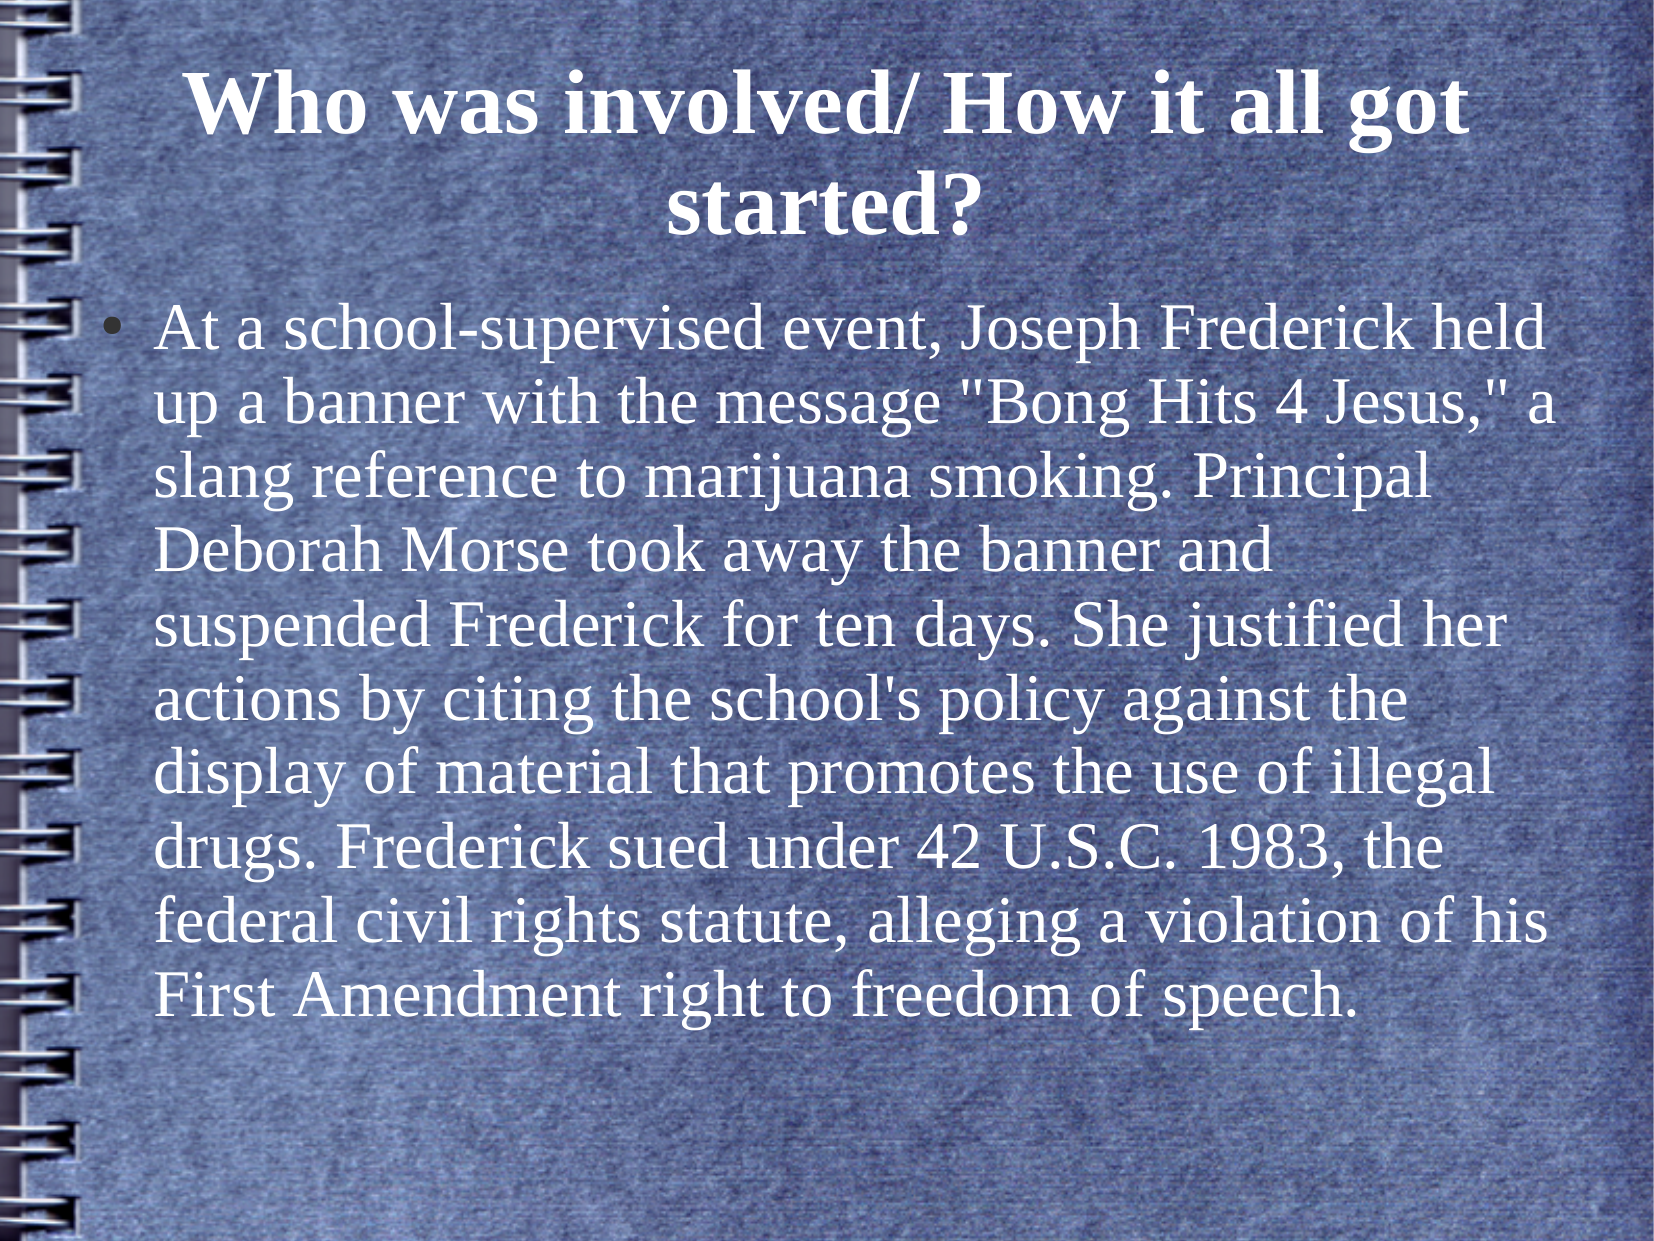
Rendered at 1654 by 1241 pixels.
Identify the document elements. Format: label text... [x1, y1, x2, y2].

picture [0, 0, 1654, 1241]
list At a school-supervised event, Joseph Frederick held up a banner with the message "Bong Hits 4 Jesus," a slang reference to marijuana smoking. Principal Deborah Morse took away the banner and suspended Frederick for ten days. She justified her actions by citing the school's policy against the display of material that promotes the use of illegal drugs. Frederick sued under 42 U.S.C. 1983, the federal civil rights statute, alleging a violation of his First Amendment right to freedom of speech. [82, 290, 1571, 1109]
title Who was involved/ How it all got started? [82, 49, 1571, 257]
